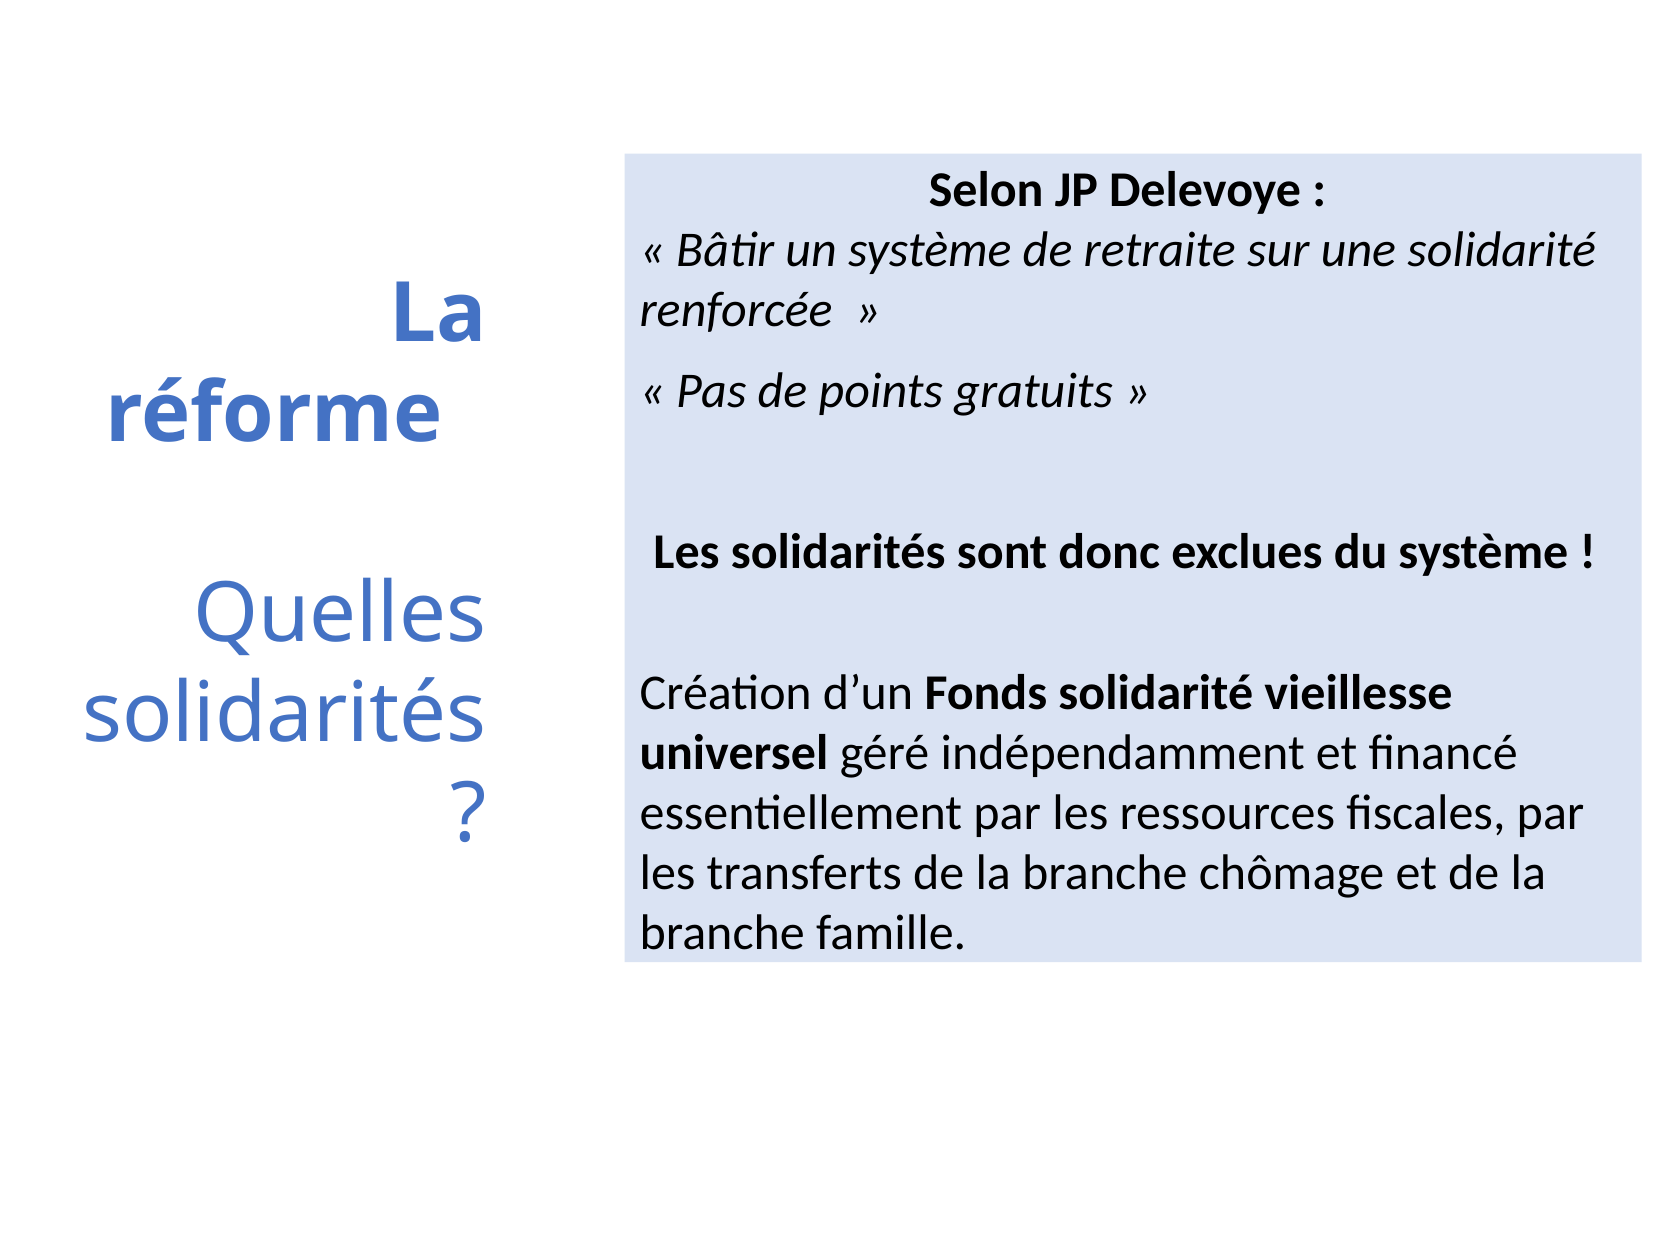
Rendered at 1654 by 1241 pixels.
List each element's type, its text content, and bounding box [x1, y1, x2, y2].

text_box Selon JP Delevoye : « Bâtir un système de retraite sur une solidarité renforcée » « Pas de points gratuits » Les solidarités sont donc exclues du système ! Création d’un Fonds solidarité vieillesse universel géré indépendamment et financé essentiellement par les ressources fiscales, par les transferts de la branche chômage et de la branche famille. [624, 153, 1642, 963]
title La réforme Quelles solidarités ? [47, 153, 522, 963]
